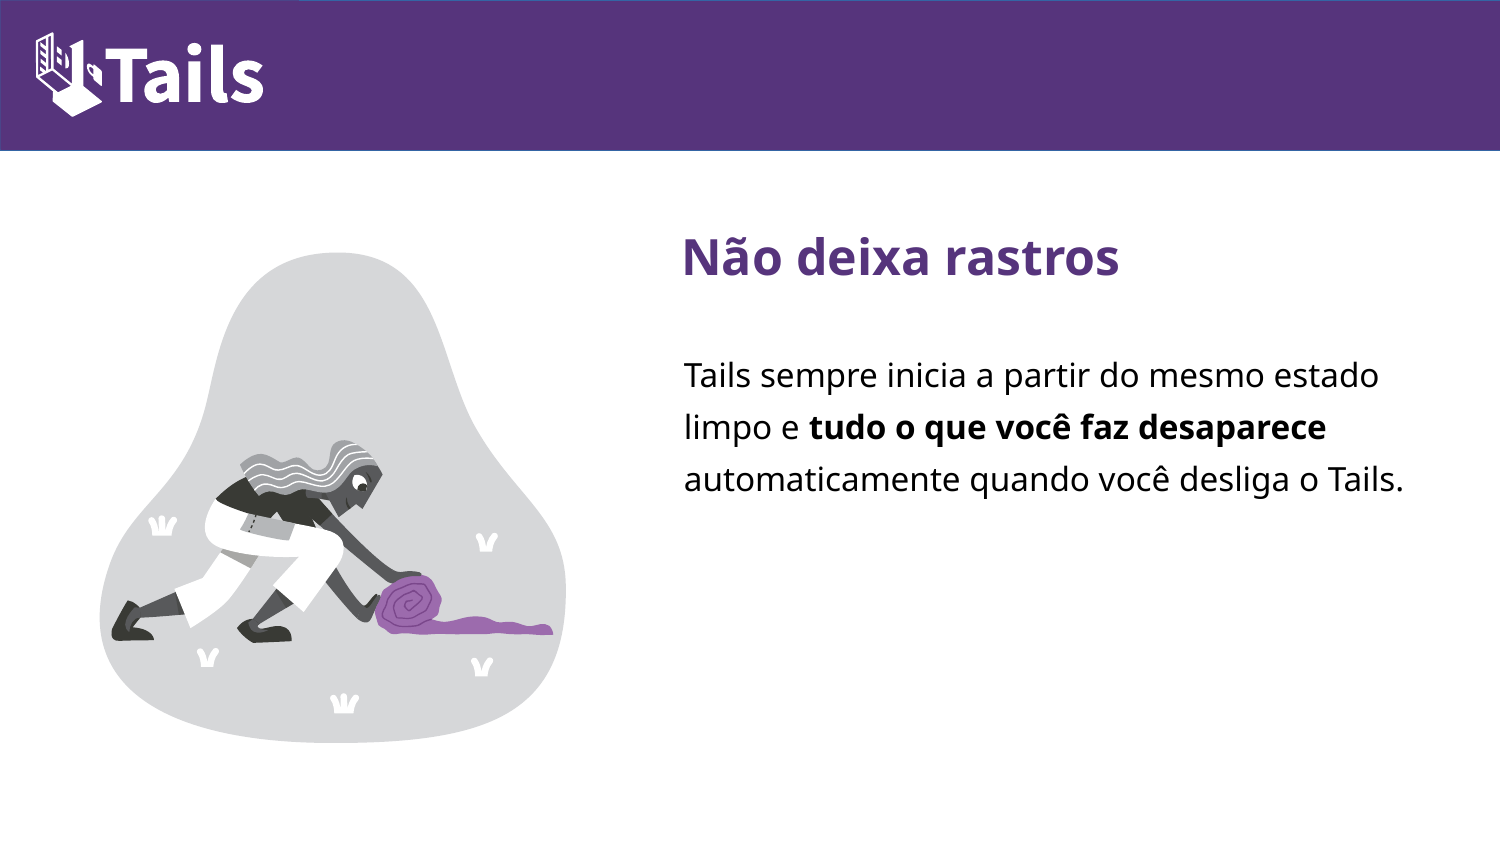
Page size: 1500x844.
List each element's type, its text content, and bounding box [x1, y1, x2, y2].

picture [92, 232, 574, 782]
title Não deixa rastros [681, 197, 1426, 314]
text_box Tails sempre inicia a partir do mesmo estado limpo e tudo o que você faz desaparece automaticamente quando você desliga o Tails. [669, 337, 1457, 497]
